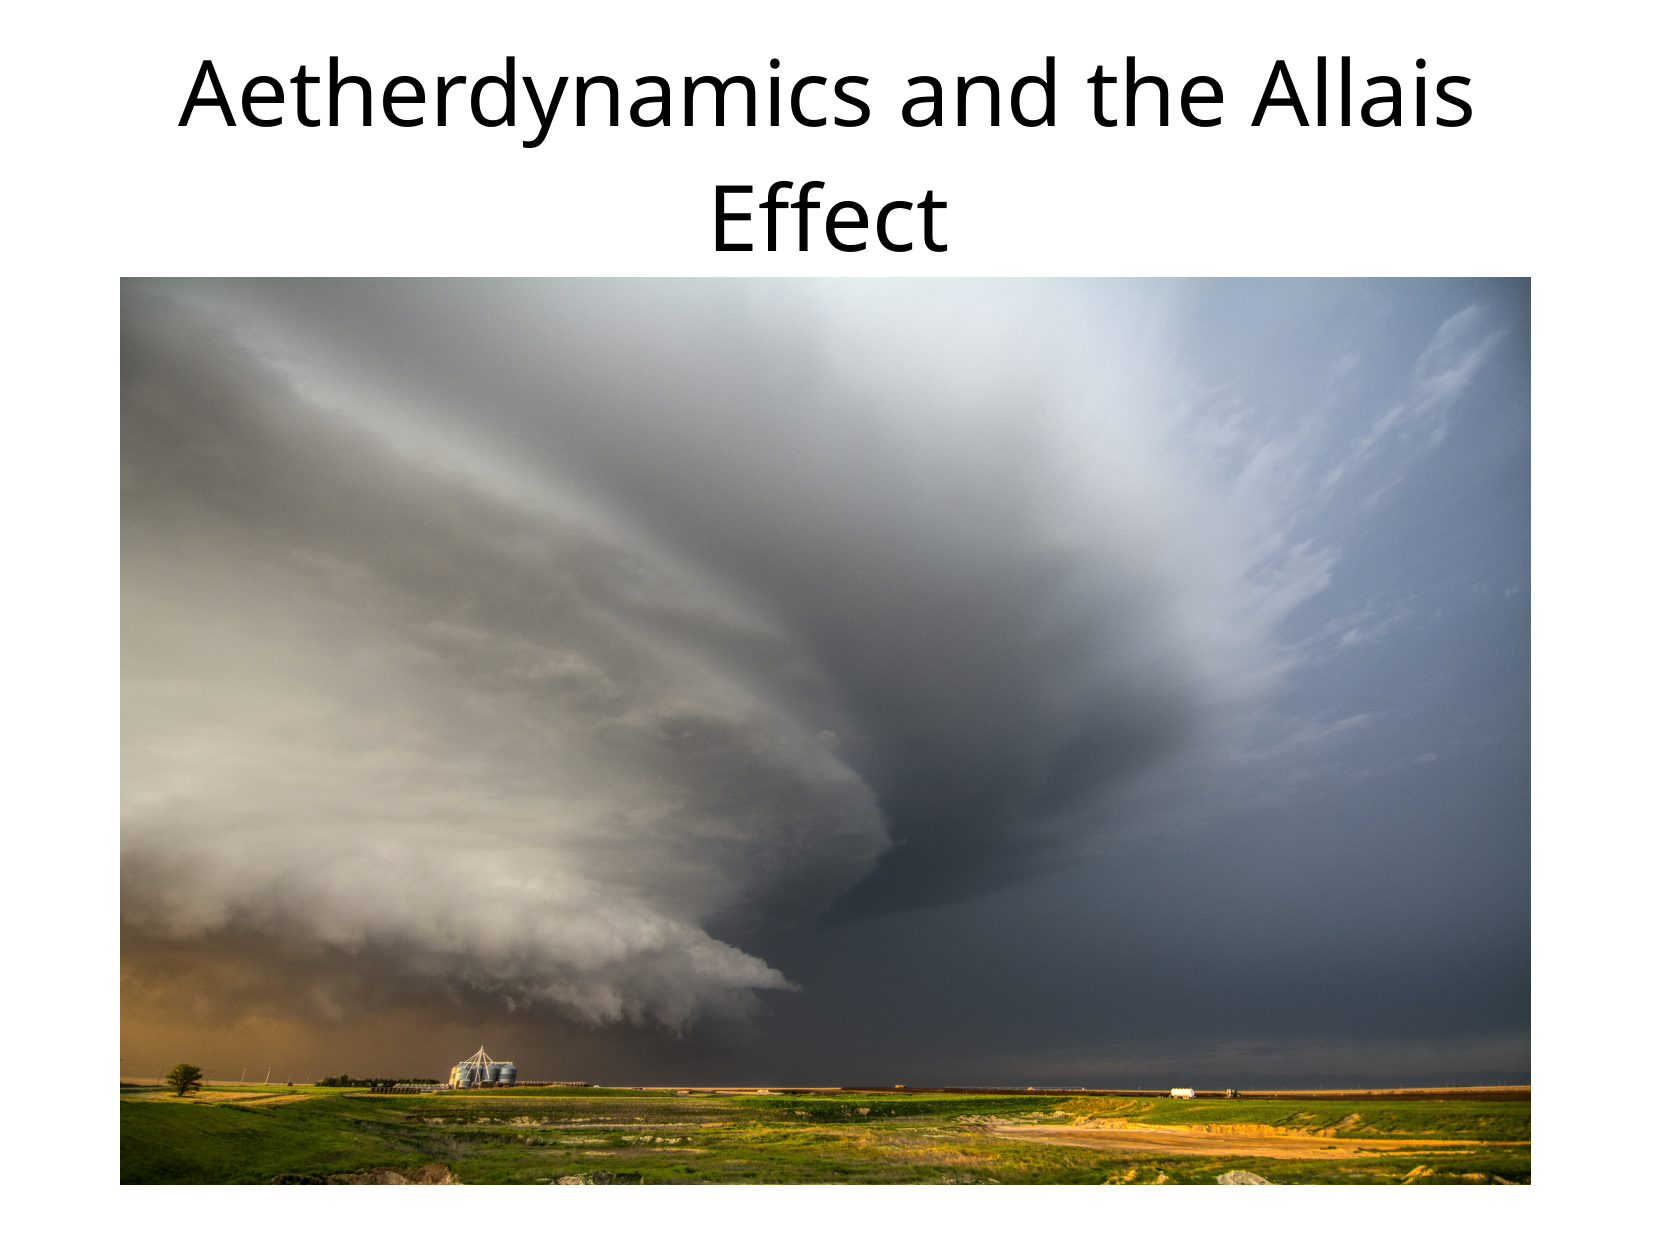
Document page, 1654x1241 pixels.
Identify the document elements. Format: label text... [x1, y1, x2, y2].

title Aetherdynamics and the Allais Effect [60, 42, 1598, 264]
picture [120, 277, 1531, 1186]
